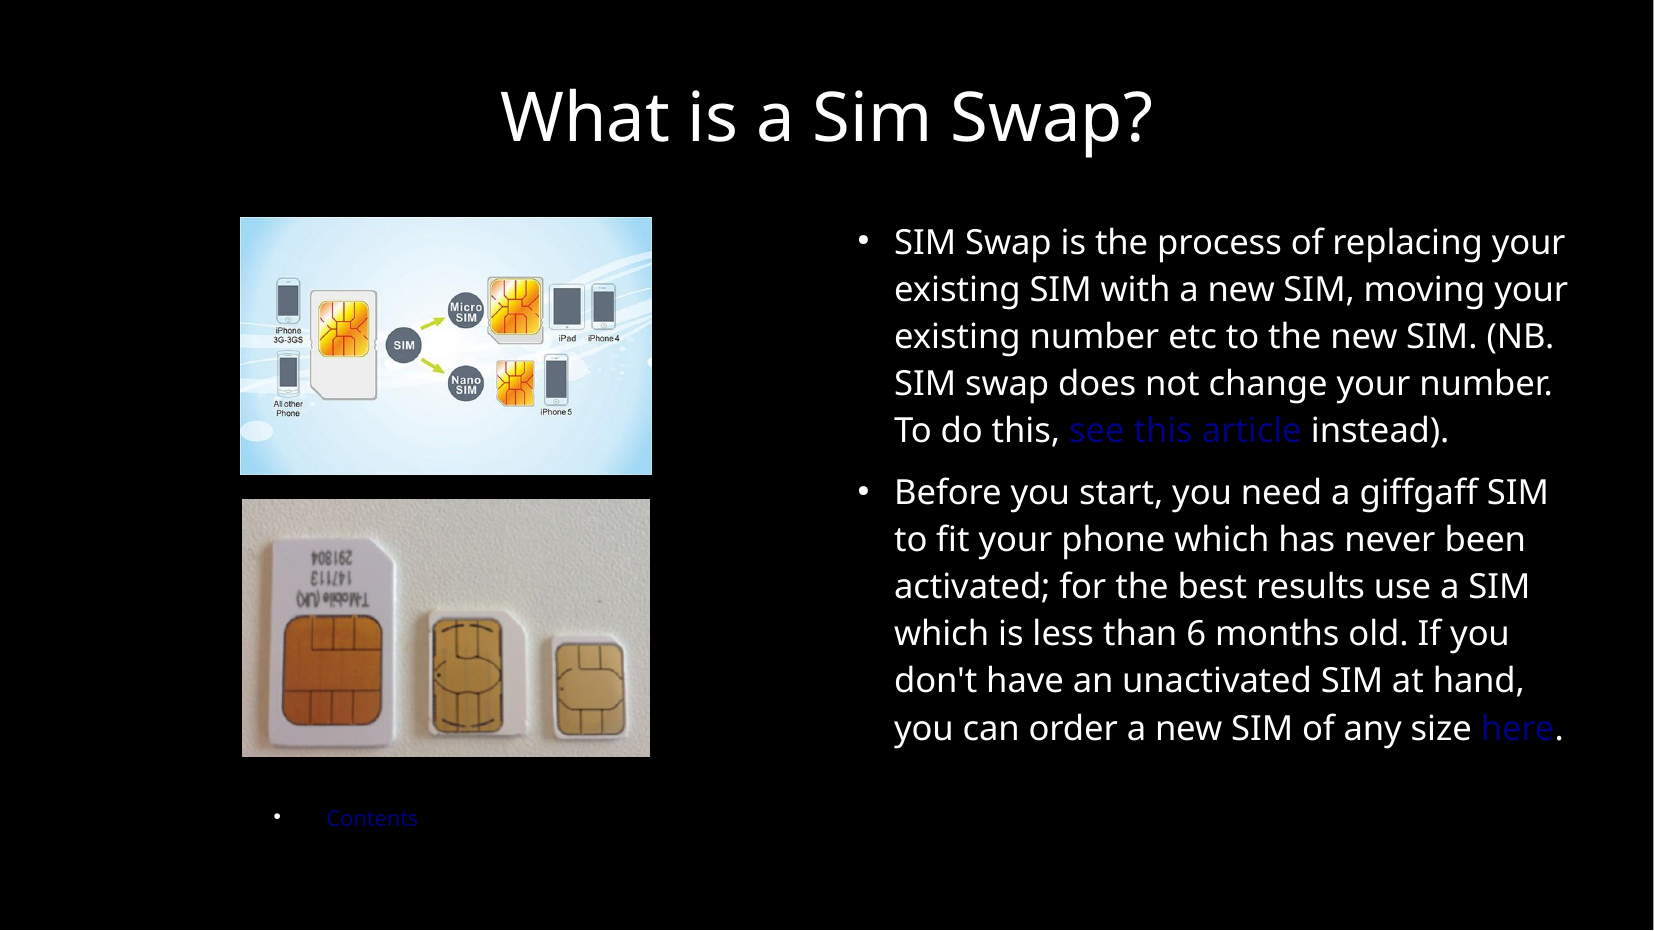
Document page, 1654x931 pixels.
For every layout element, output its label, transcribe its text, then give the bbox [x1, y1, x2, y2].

text_box Contents [255, 803, 449, 845]
list SIM Swap is the process of replacing your existing SIM with a new SIM, moving your existing number etc to the new SIM. (NB. SIM swap does not change your number. To do this, see this article instead). Before you start, you need a giffgaff SIM to fit your phone which has never been activated; for the best results use a SIM which is less than 6 months old. If you don't have an unactivated SIM at hand, you can order a new SIM of any size here. [845, 217, 1572, 758]
picture [240, 217, 652, 475]
title What is a Sim Swap? [82, 37, 1571, 193]
picture [242, 499, 650, 757]
